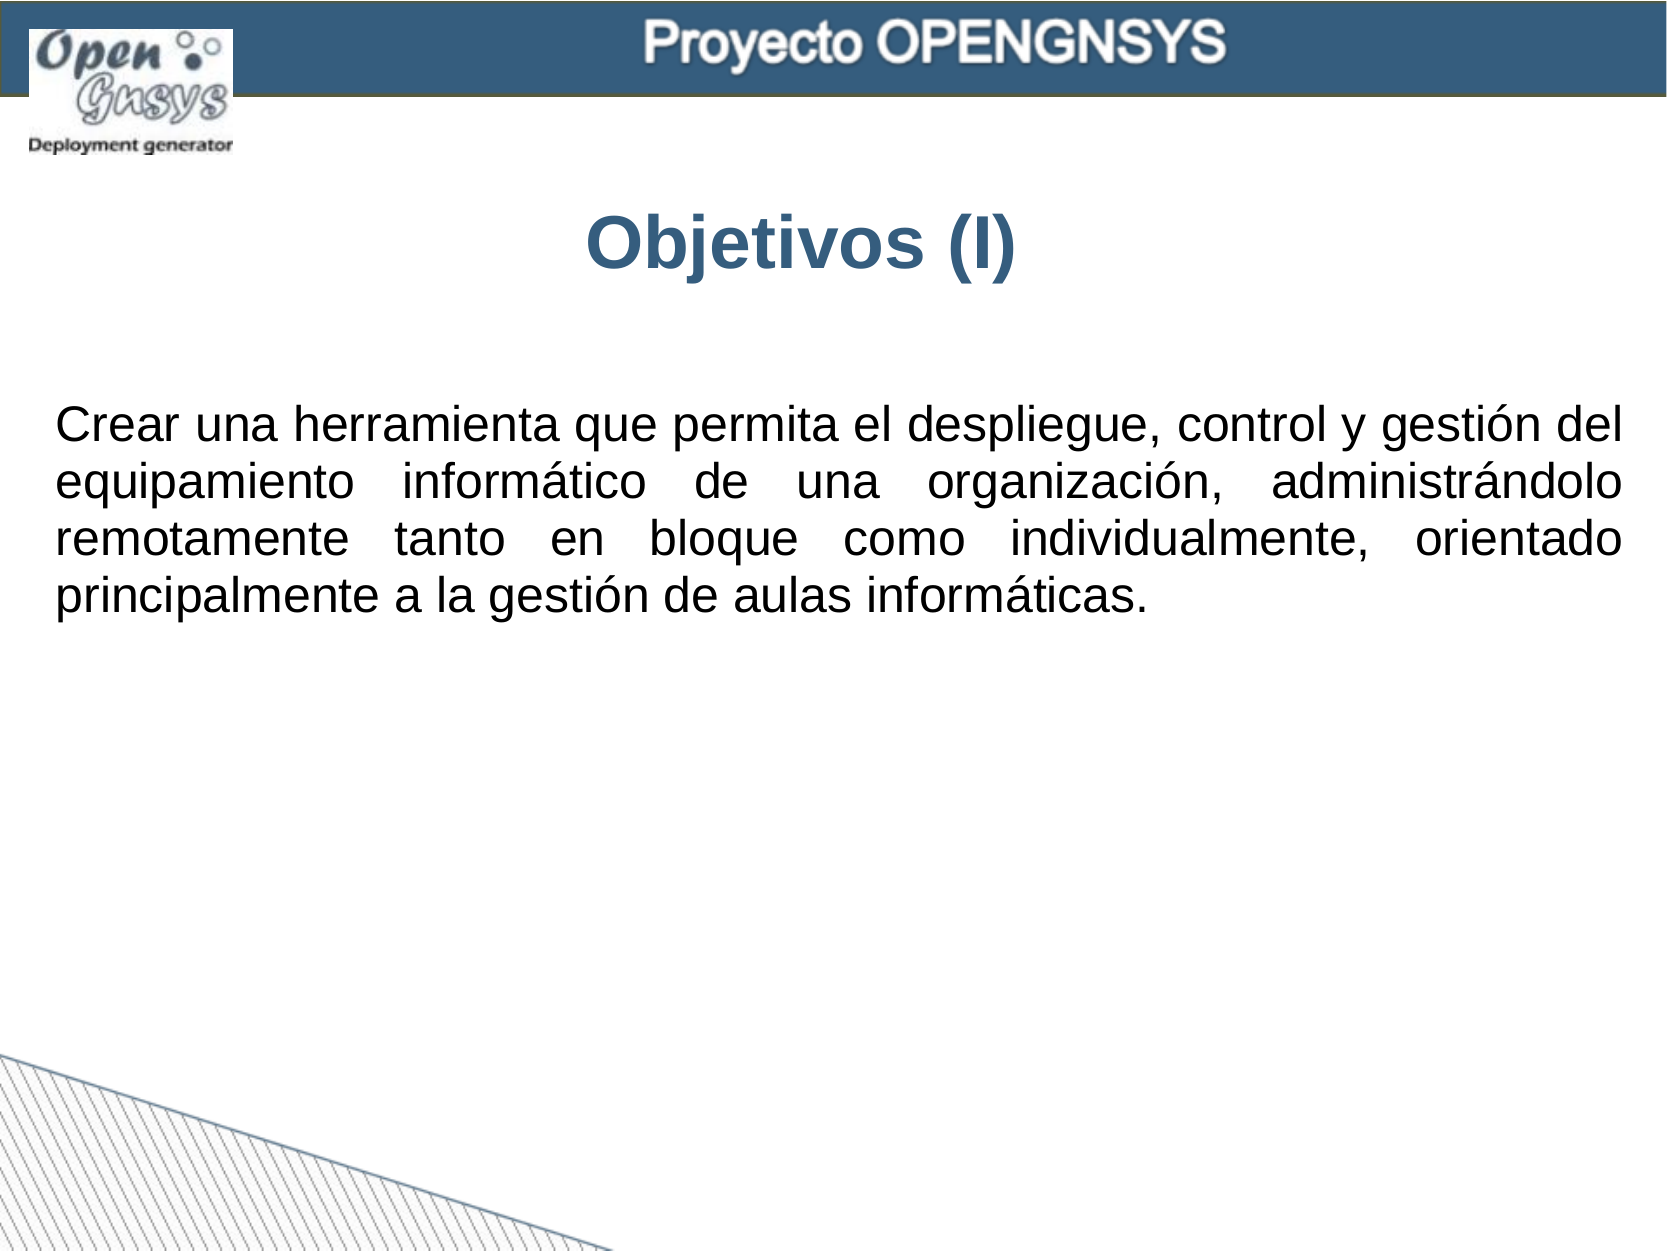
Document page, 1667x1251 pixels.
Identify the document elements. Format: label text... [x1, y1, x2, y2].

text_box Objetivos (I) [57, 200, 1546, 286]
list Crear una herramienta que permita el despliegue, control y gestión del equipamiento informático de una organización, administrándolo remotamente tanto en bloque como individualmente, orientado principalmente a la gestión de aulas informáticas. [55, 396, 1625, 768]
picture [0, 0, 1667, 1251]
